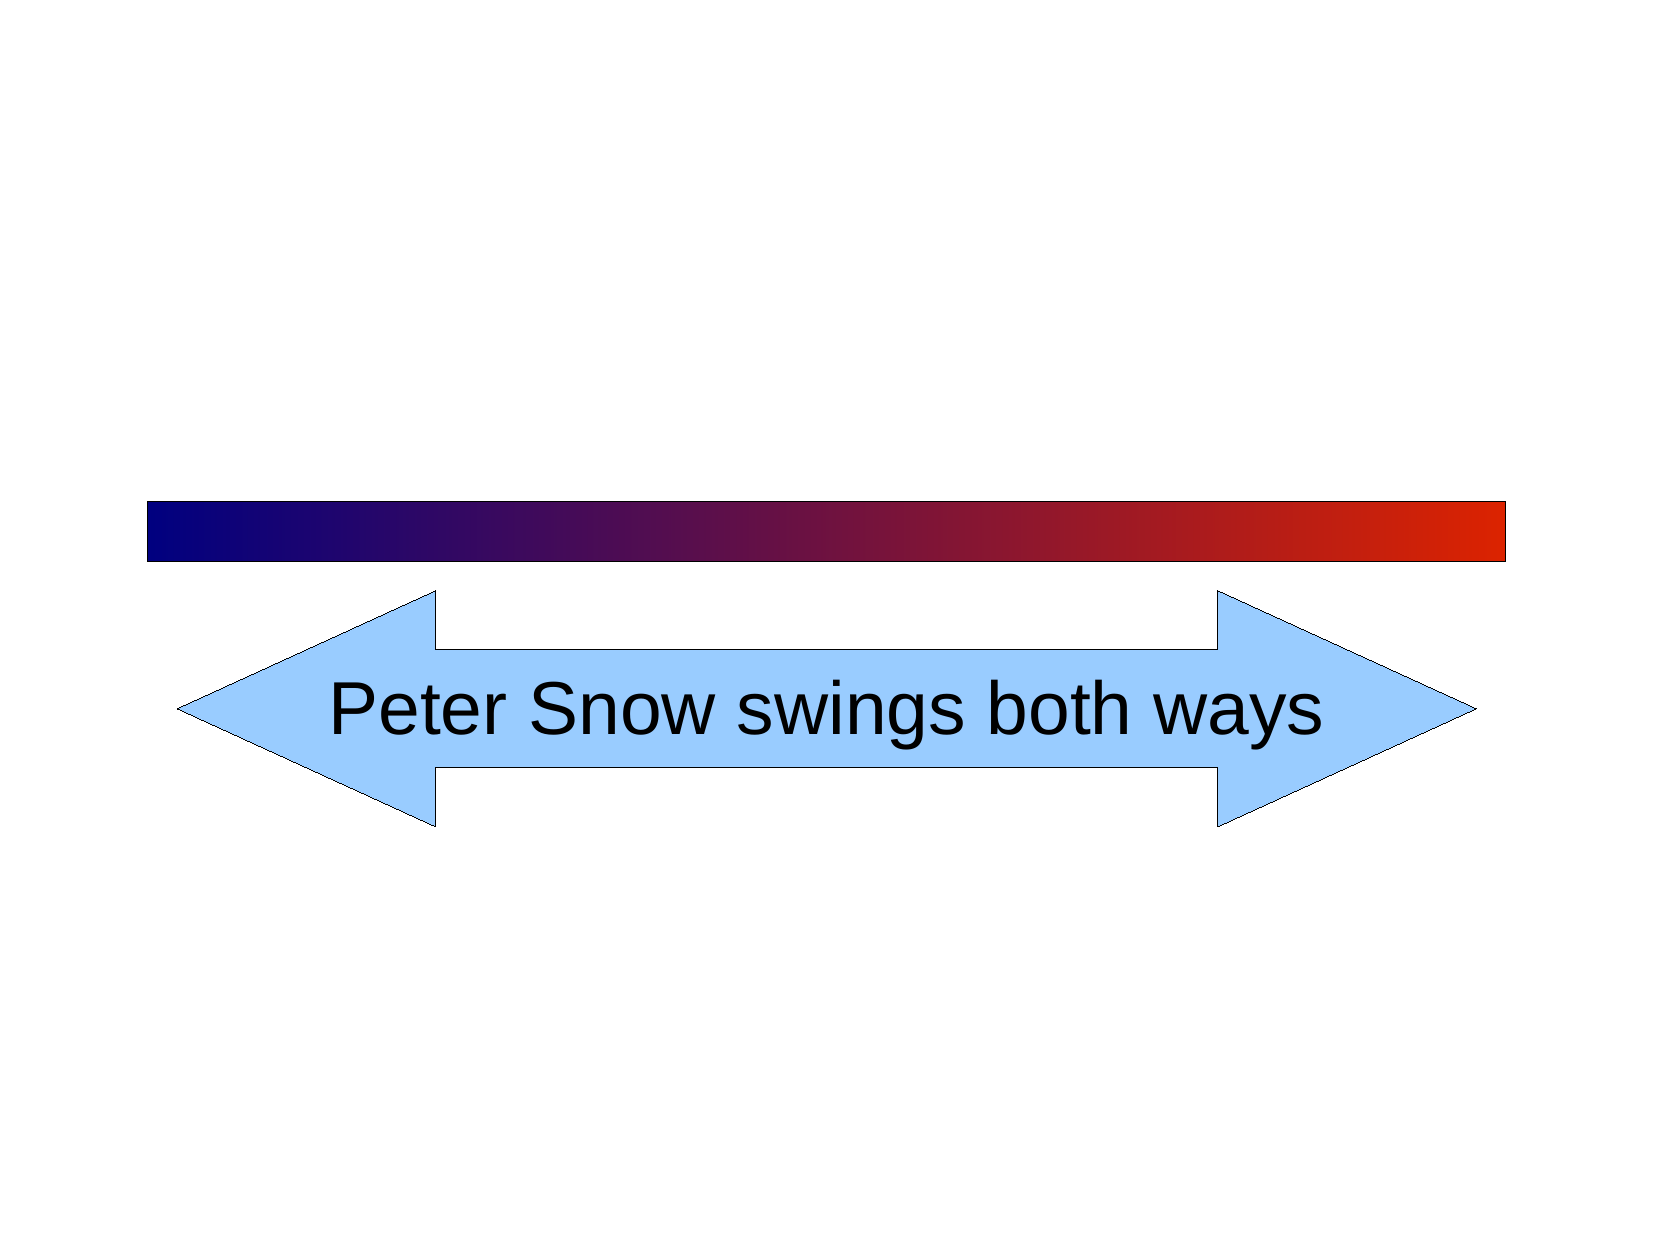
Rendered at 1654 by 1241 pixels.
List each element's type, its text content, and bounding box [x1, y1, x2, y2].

text_box Peter Snow swings both ways [177, 590, 1477, 827]
text_box [147, 501, 1506, 562]
